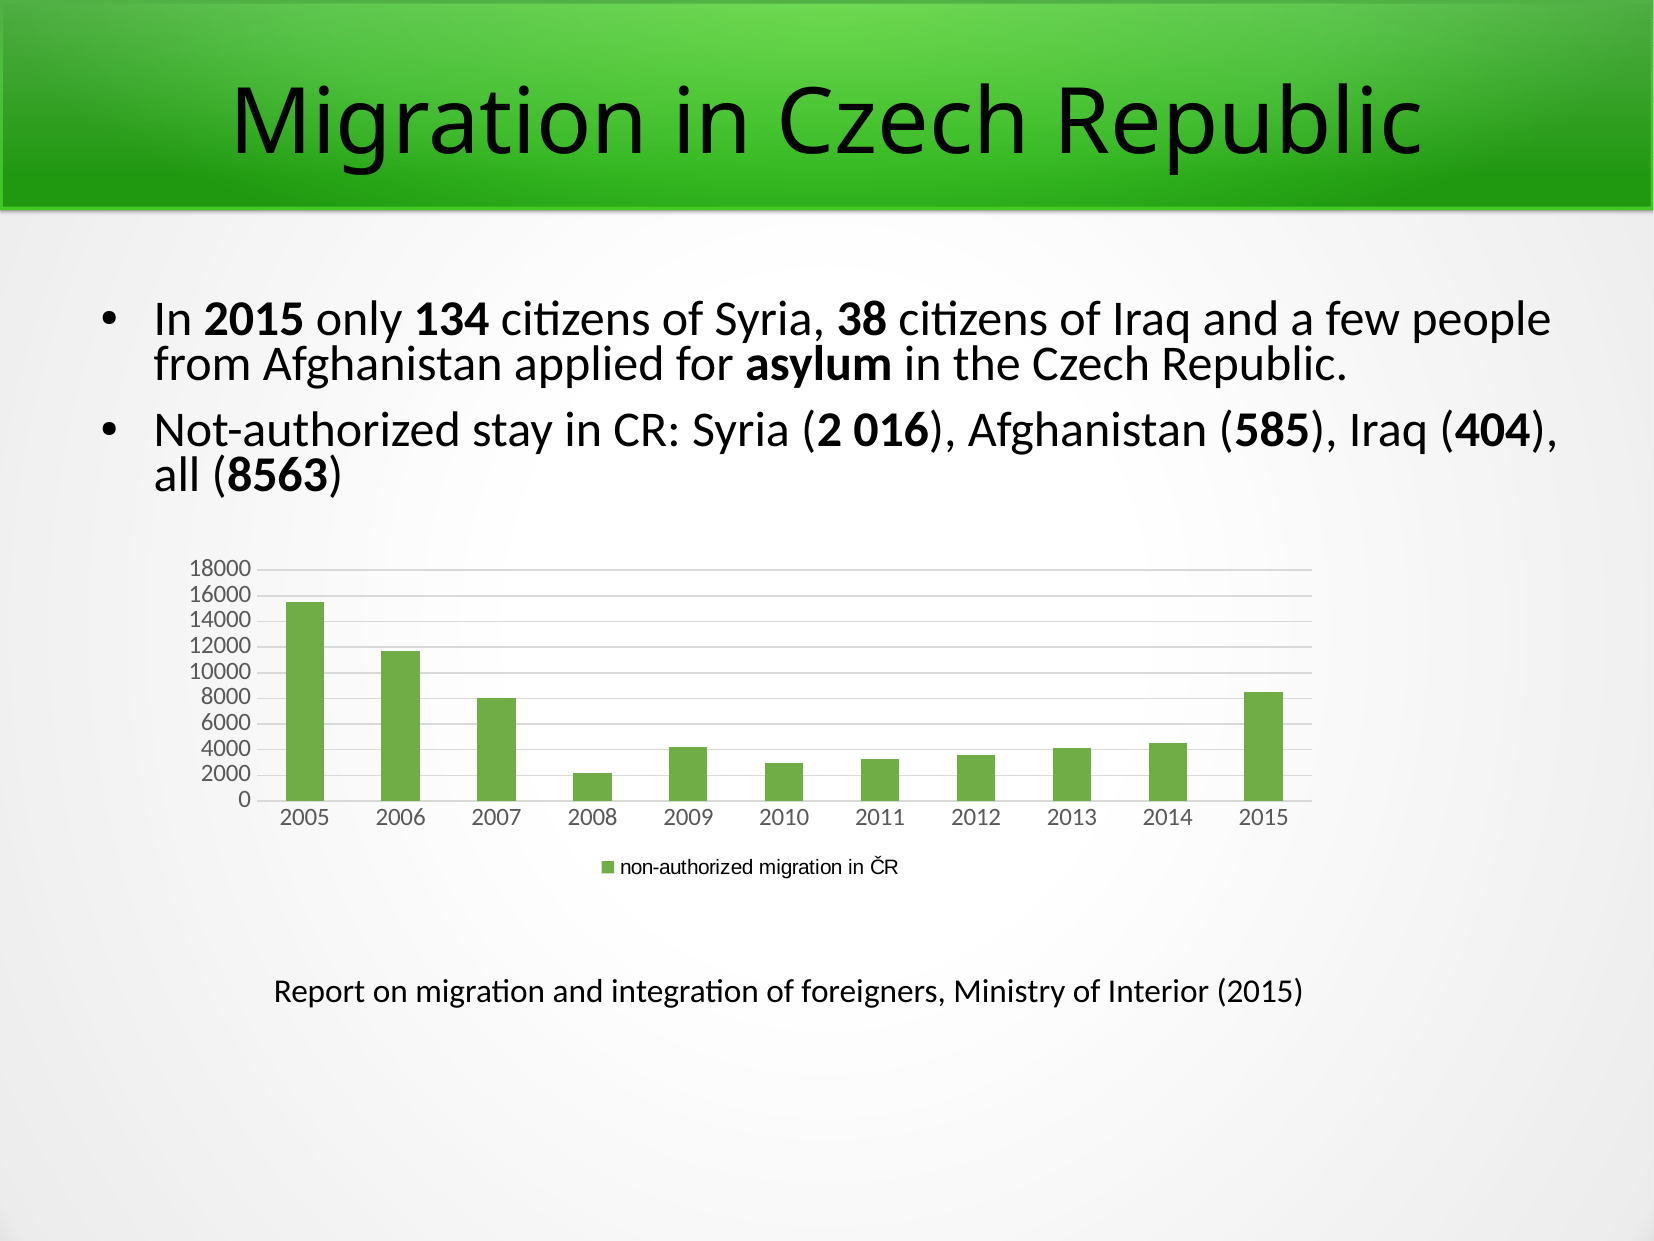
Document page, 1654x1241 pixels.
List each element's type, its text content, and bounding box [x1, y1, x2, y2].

text_box Report on migration and integration of foreigners, Ministry of Interior (2015) [259, 970, 1321, 1019]
list In 2015 only 134 citizens of Syria, 38 citizens of Iraq and a few people from Afghanistan applied for asylum in the Czech Republic. Not-authorized stay in CR: Syria (2 016), Afghanistan (585), Iraq (404), all (8563) [82, 299, 1571, 1019]
title Migration in Czech Republic [82, 47, 1571, 189]
chart [165, 550, 1336, 886]
